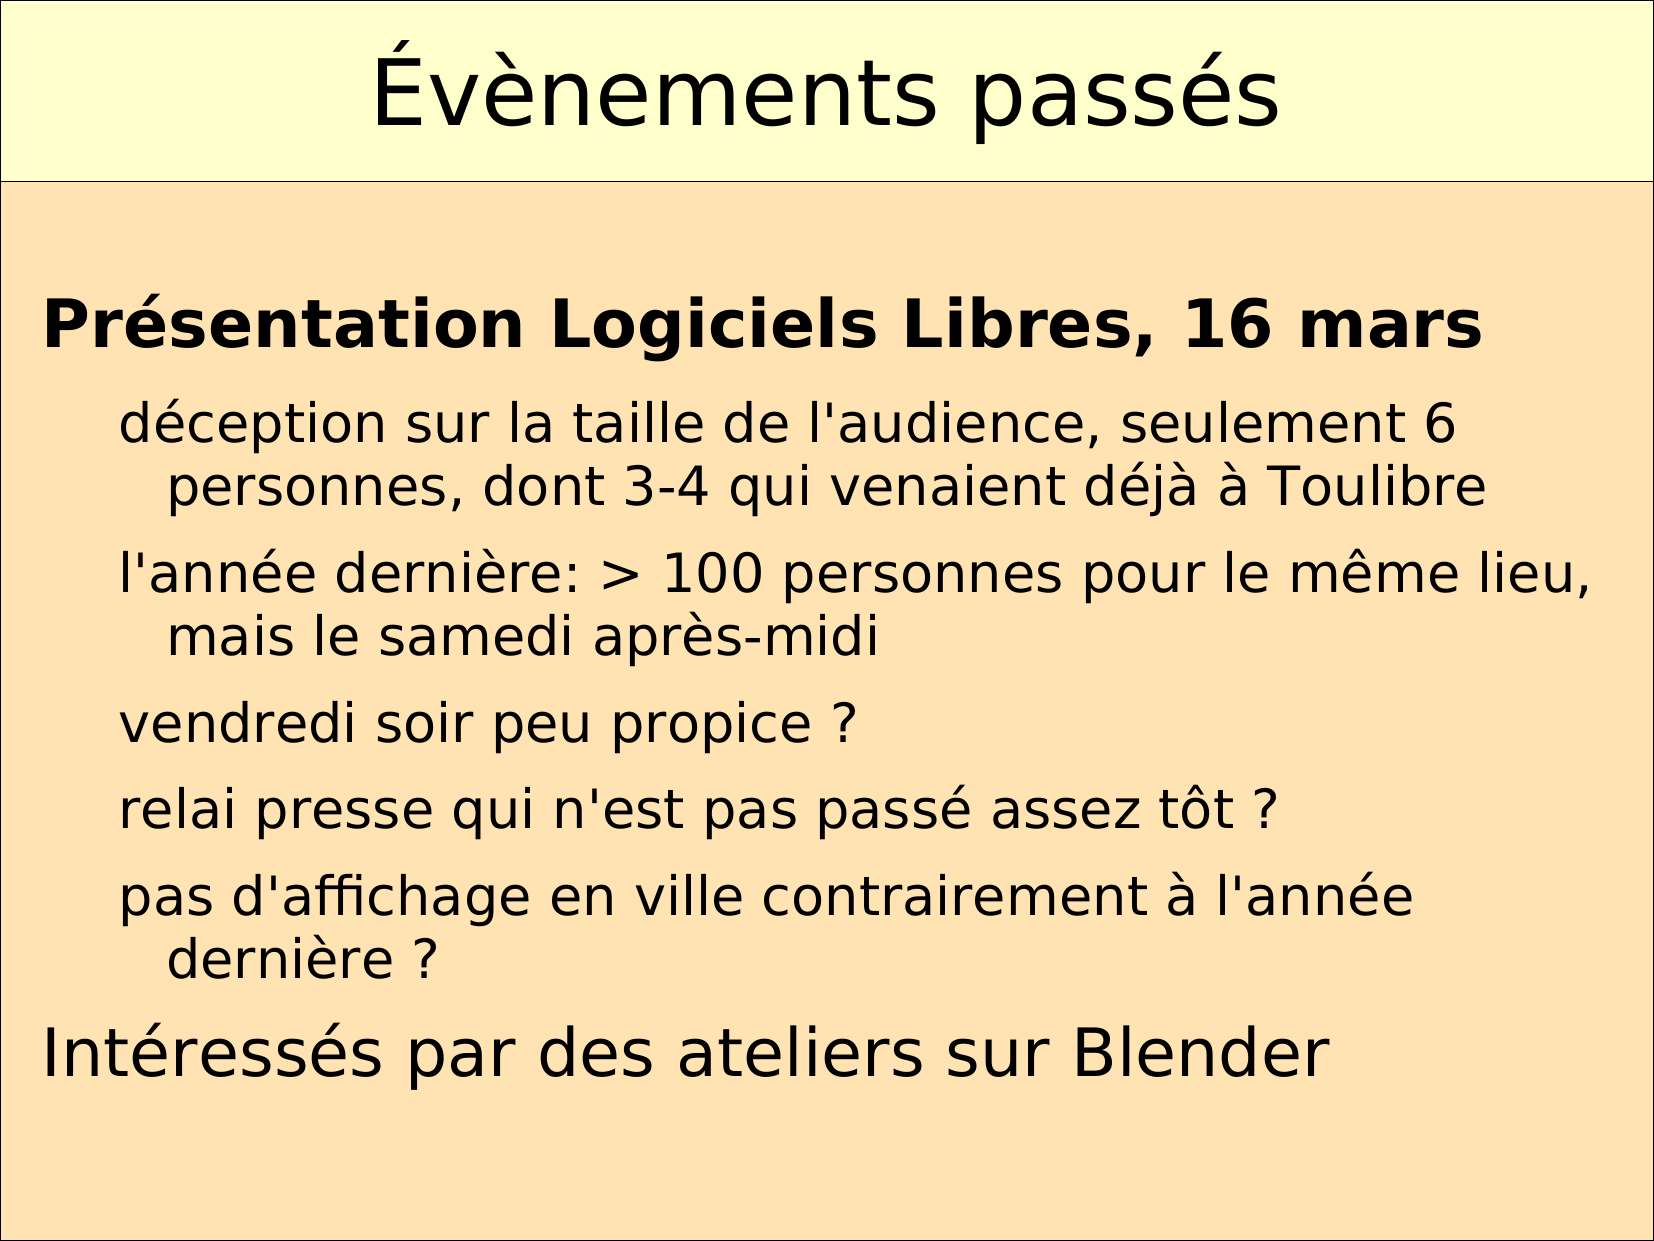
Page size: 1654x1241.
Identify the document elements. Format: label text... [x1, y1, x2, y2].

title Évènements passés [0, 33, 1654, 154]
list Présentation Logiciels Libres, 16 mars déception sur la taille de l'audience, seulement 6 personnes, dont 3-4 qui venaient déjà à Toulibre l'année dernière: > 100 personnes pour le même lieu, mais le samedi après-midi vendredi soir peu propice ? relai presse qui n'est pas passé assez tôt ? pas d'affichage en ville contrairement à l'année dernière ? Intéressés par des ateliers sur Blender [24, 285, 1631, 1119]
